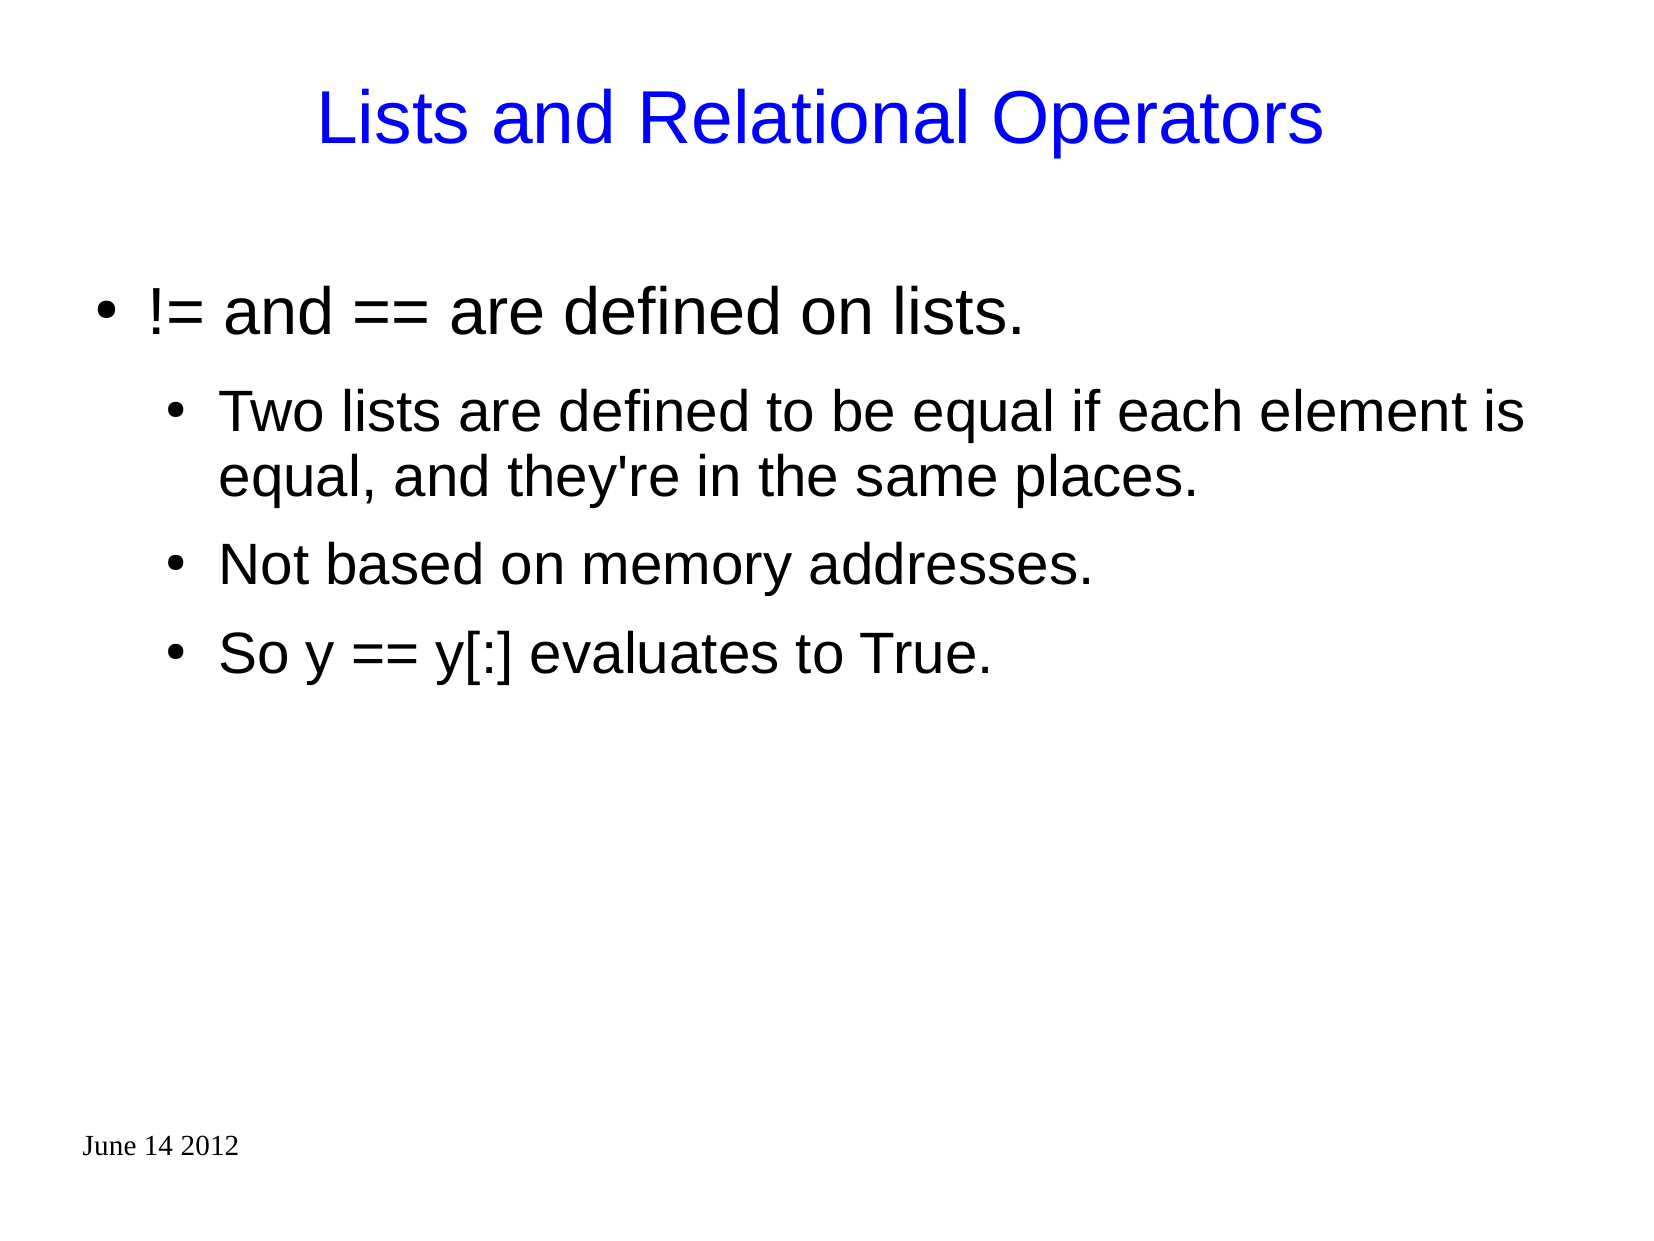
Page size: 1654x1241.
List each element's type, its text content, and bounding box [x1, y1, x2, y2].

title Lists and Relational Operators [76, 58, 1565, 178]
list != and == are defined on lists. Two lists are defined to be equal if each element is equal, and they're in the same places. Not based on memory addresses. So y == y[:] evaluates to True. [76, 274, 1565, 1093]
